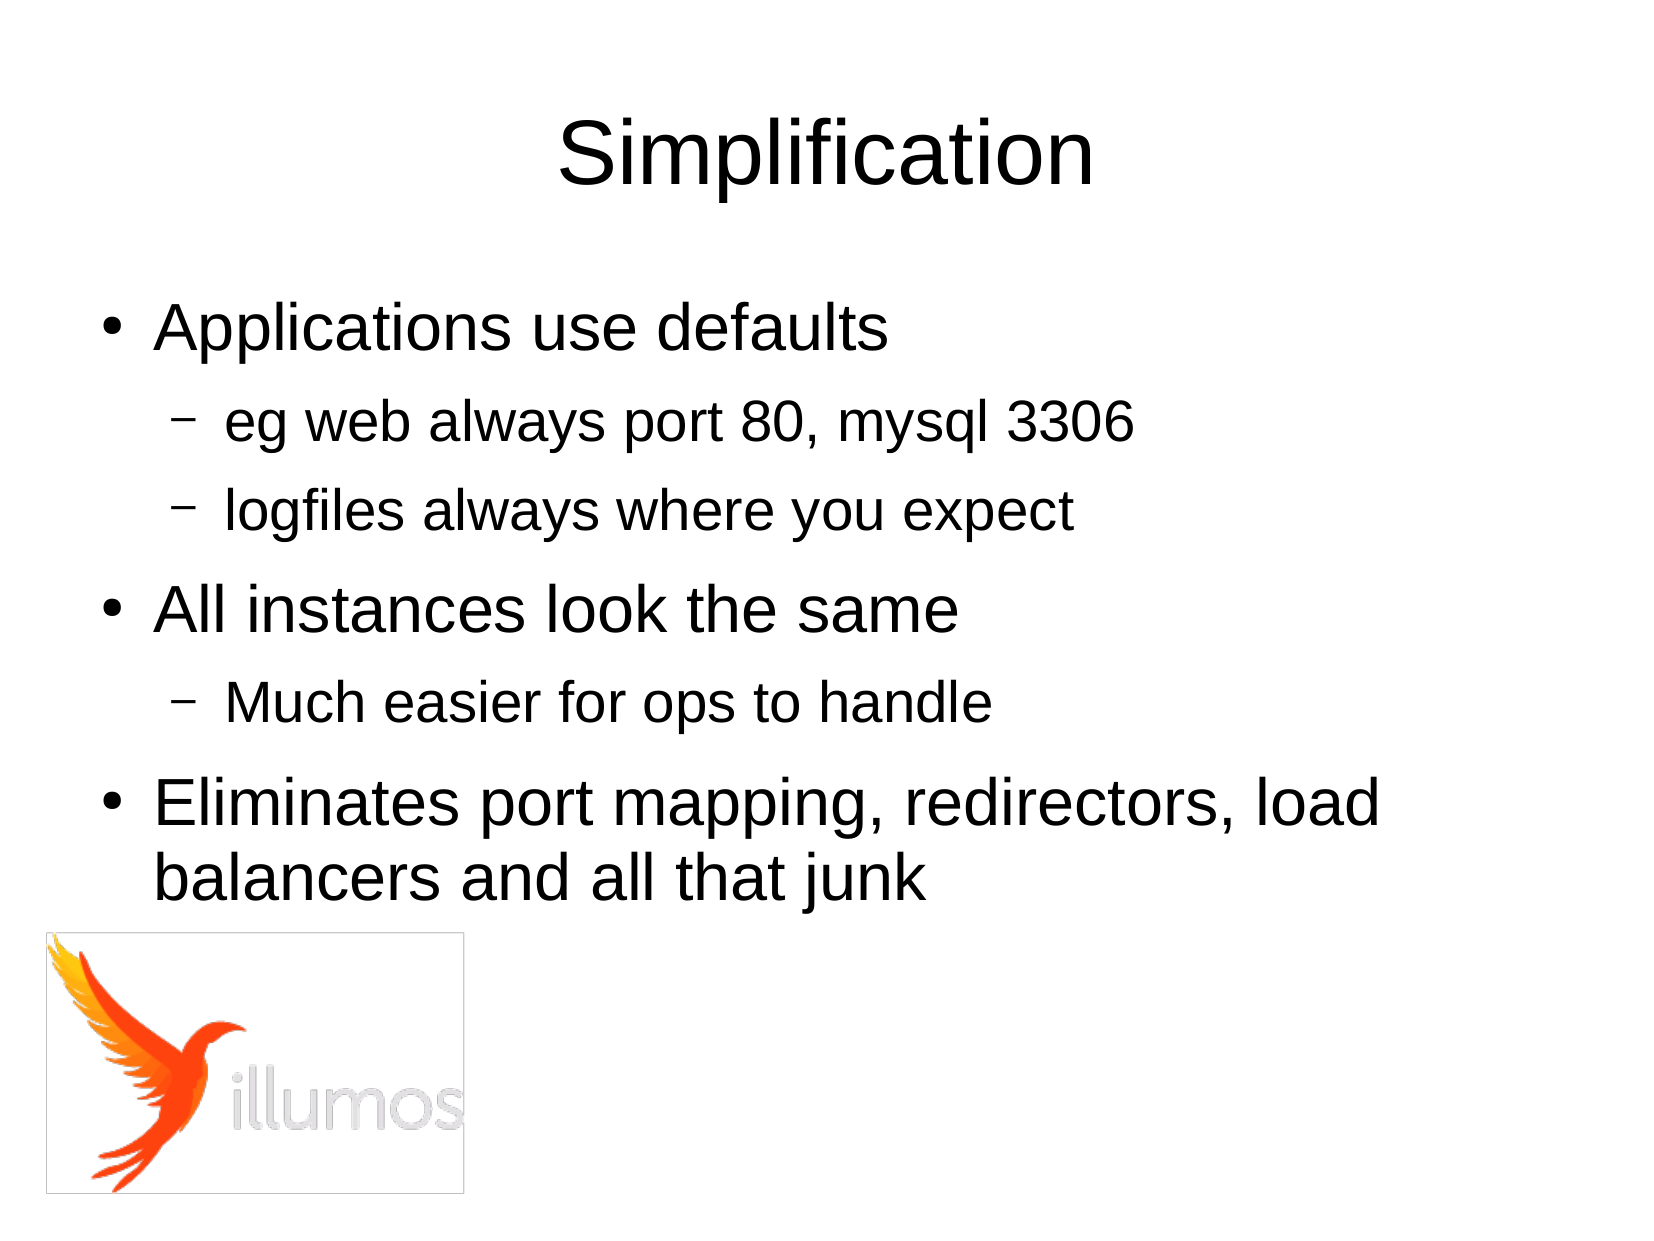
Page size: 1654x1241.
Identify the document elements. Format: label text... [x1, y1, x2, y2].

list Applications use defaults eg web always port 80, mysql 3306 logfiles always where you expect All instances look the same Much easier for ops to handle Eliminates port mapping, redirectors, load balancers and all that junk [82, 290, 1571, 1010]
picture [0, 886, 511, 1241]
title Simplification [82, 49, 1571, 257]
